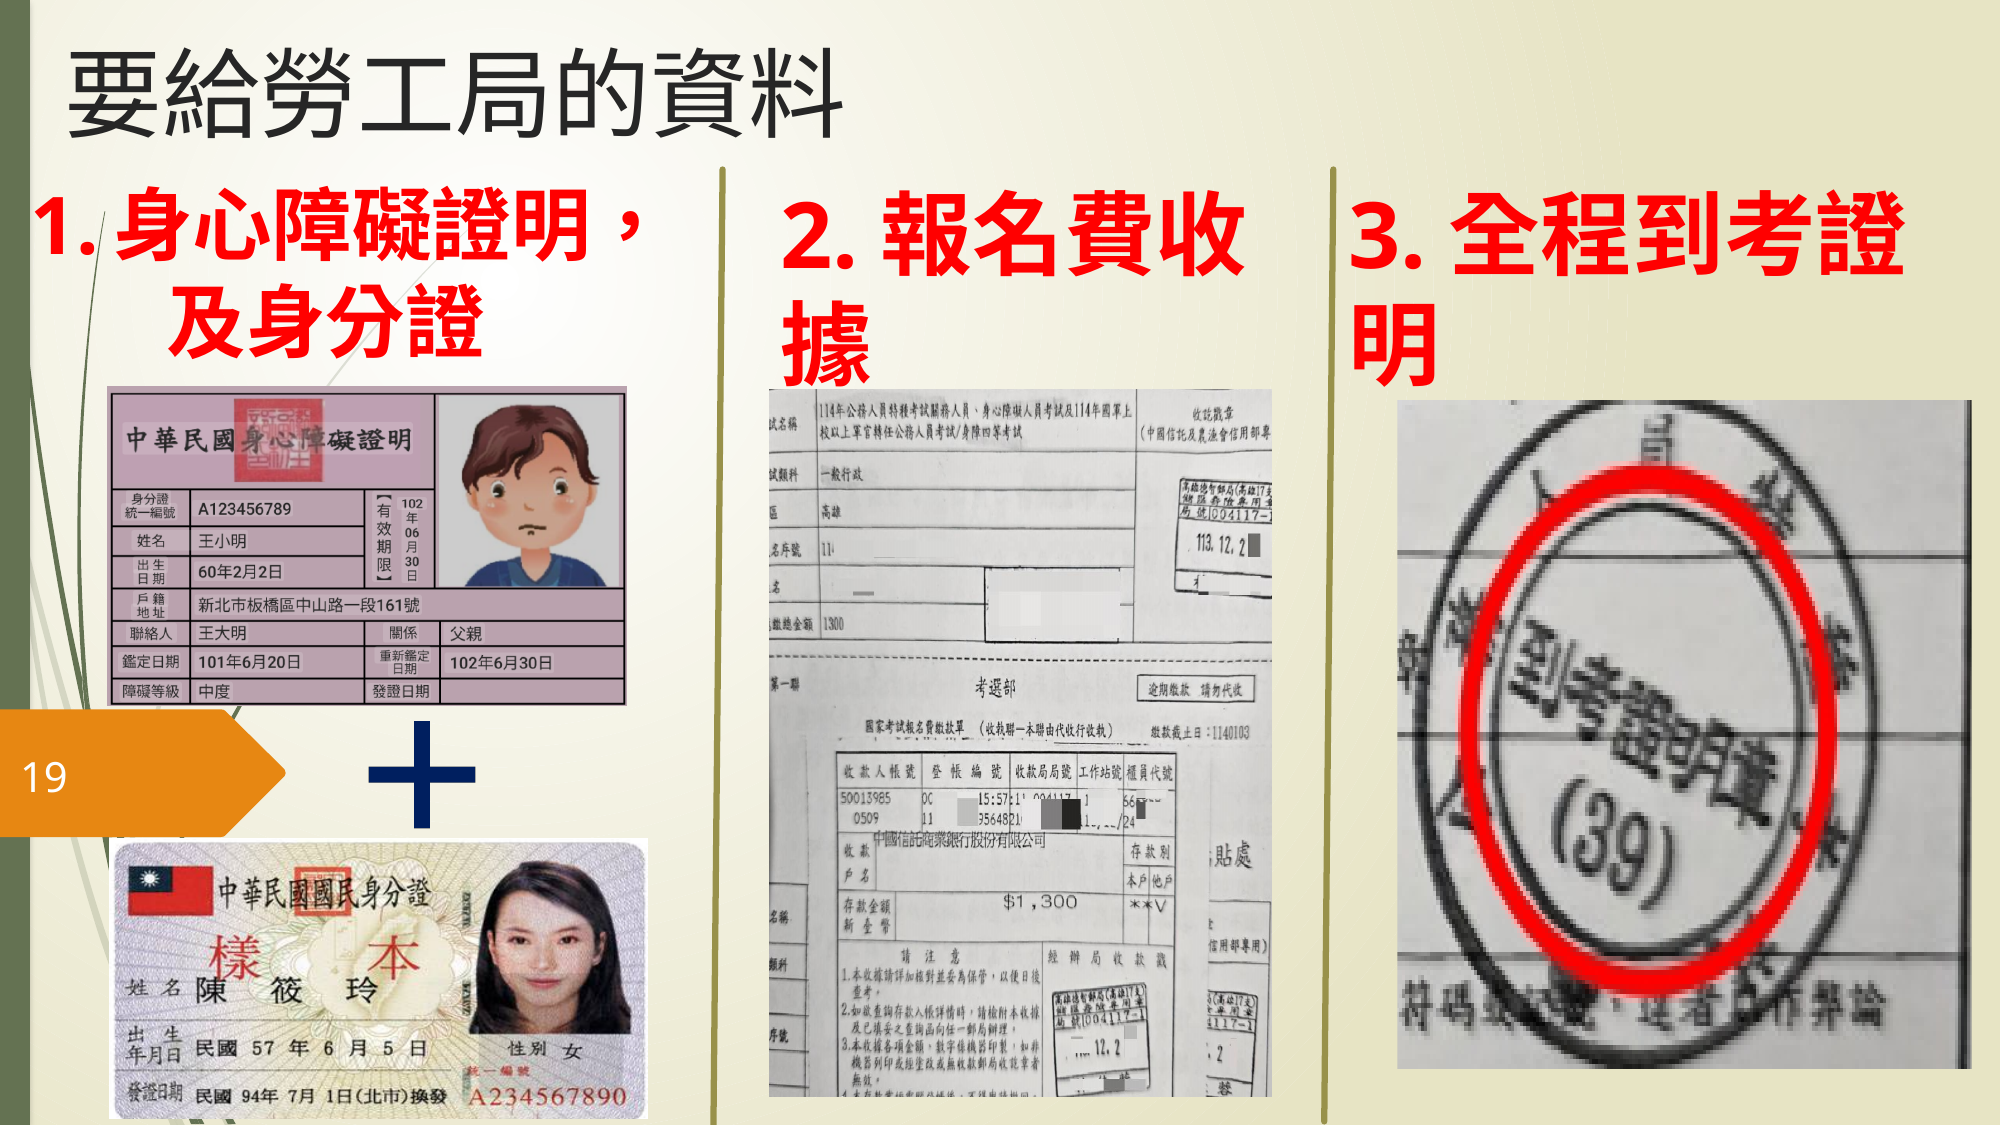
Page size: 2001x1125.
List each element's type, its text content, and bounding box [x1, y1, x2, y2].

picture [1397, 400, 1972, 1082]
title 1.身心障礙證明， 及身分證 [0, 156, 758, 376]
text_box 要給勞工局的資料 [49, 0, 868, 158]
slide_number <編號> [0, 749, 83, 810]
text_box 2.報名費收據 [765, 169, 1330, 405]
picture [12, 710, 648, 1125]
text_box 3.全程到考證明 [1335, 169, 2000, 405]
picture [107, 386, 627, 706]
picture [769, 389, 1272, 1097]
